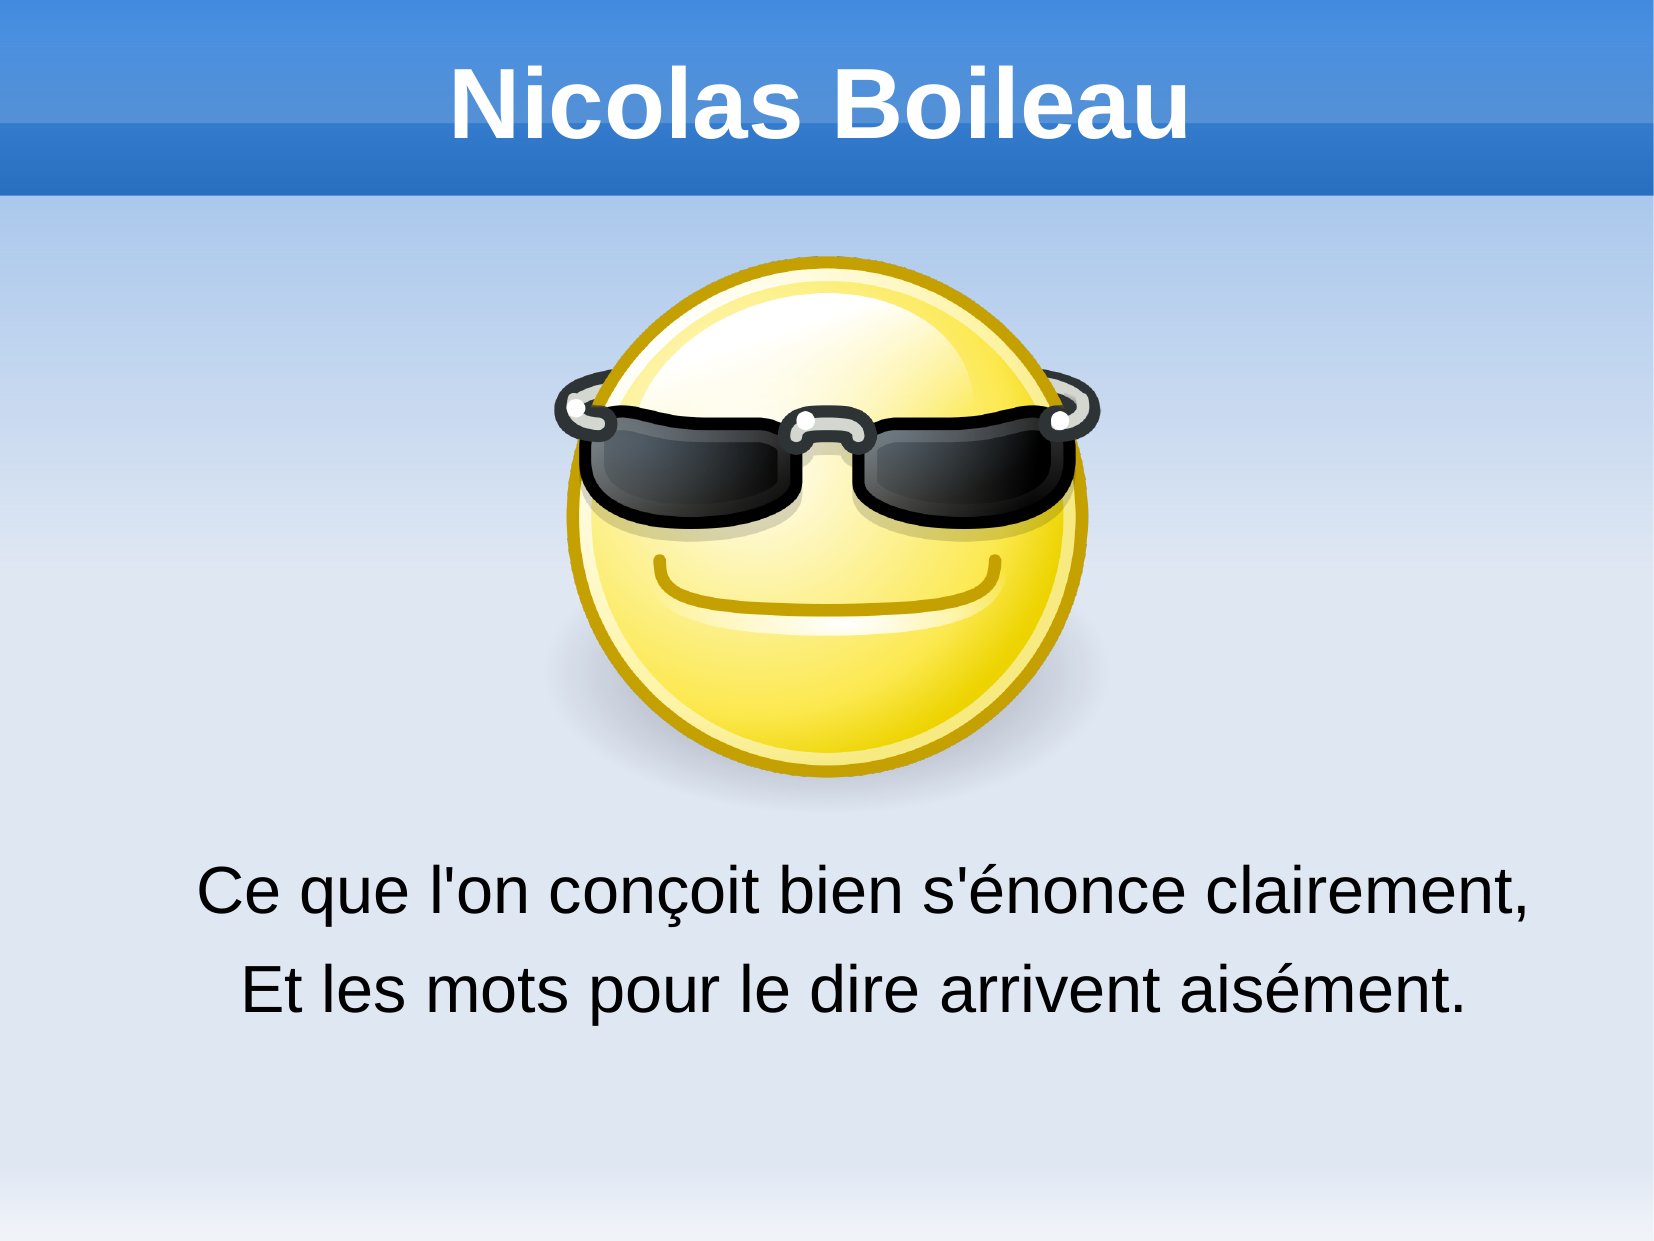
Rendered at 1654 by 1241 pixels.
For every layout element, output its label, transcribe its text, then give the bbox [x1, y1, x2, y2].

picture [0, 0, 1654, 1241]
text_box Ce que l'on conçoit bien s'énonce clairement, Et les mots pour le dire arrivent aisément. [107, 845, 1548, 1052]
title Nicolas Boileau [76, 0, 1565, 208]
